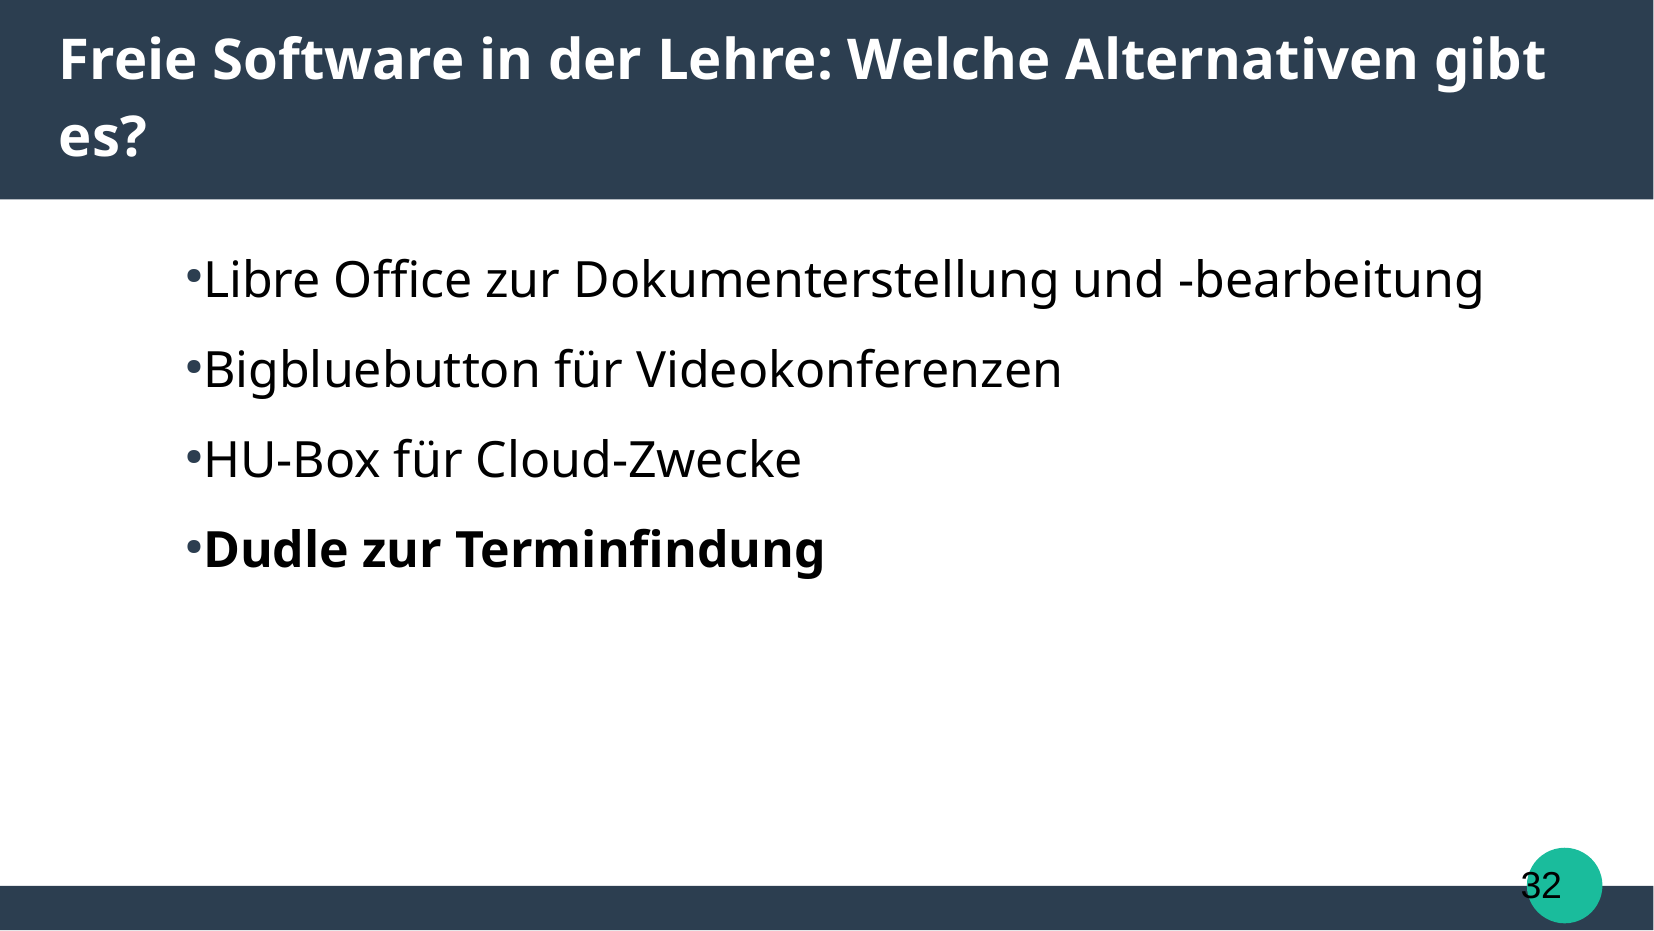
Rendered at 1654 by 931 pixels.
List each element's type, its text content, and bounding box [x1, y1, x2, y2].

title Freie Software in der Lehre: Welche Alternativen gibt es? [59, 37, 1595, 155]
list Libre Office zur Dokumenterstellung und -bearbeitung Bigbluebutton für Videokonferenzen HU-Box für Cloud-Zwecke Dudle zur Terminfindung [59, 243, 1595, 864]
